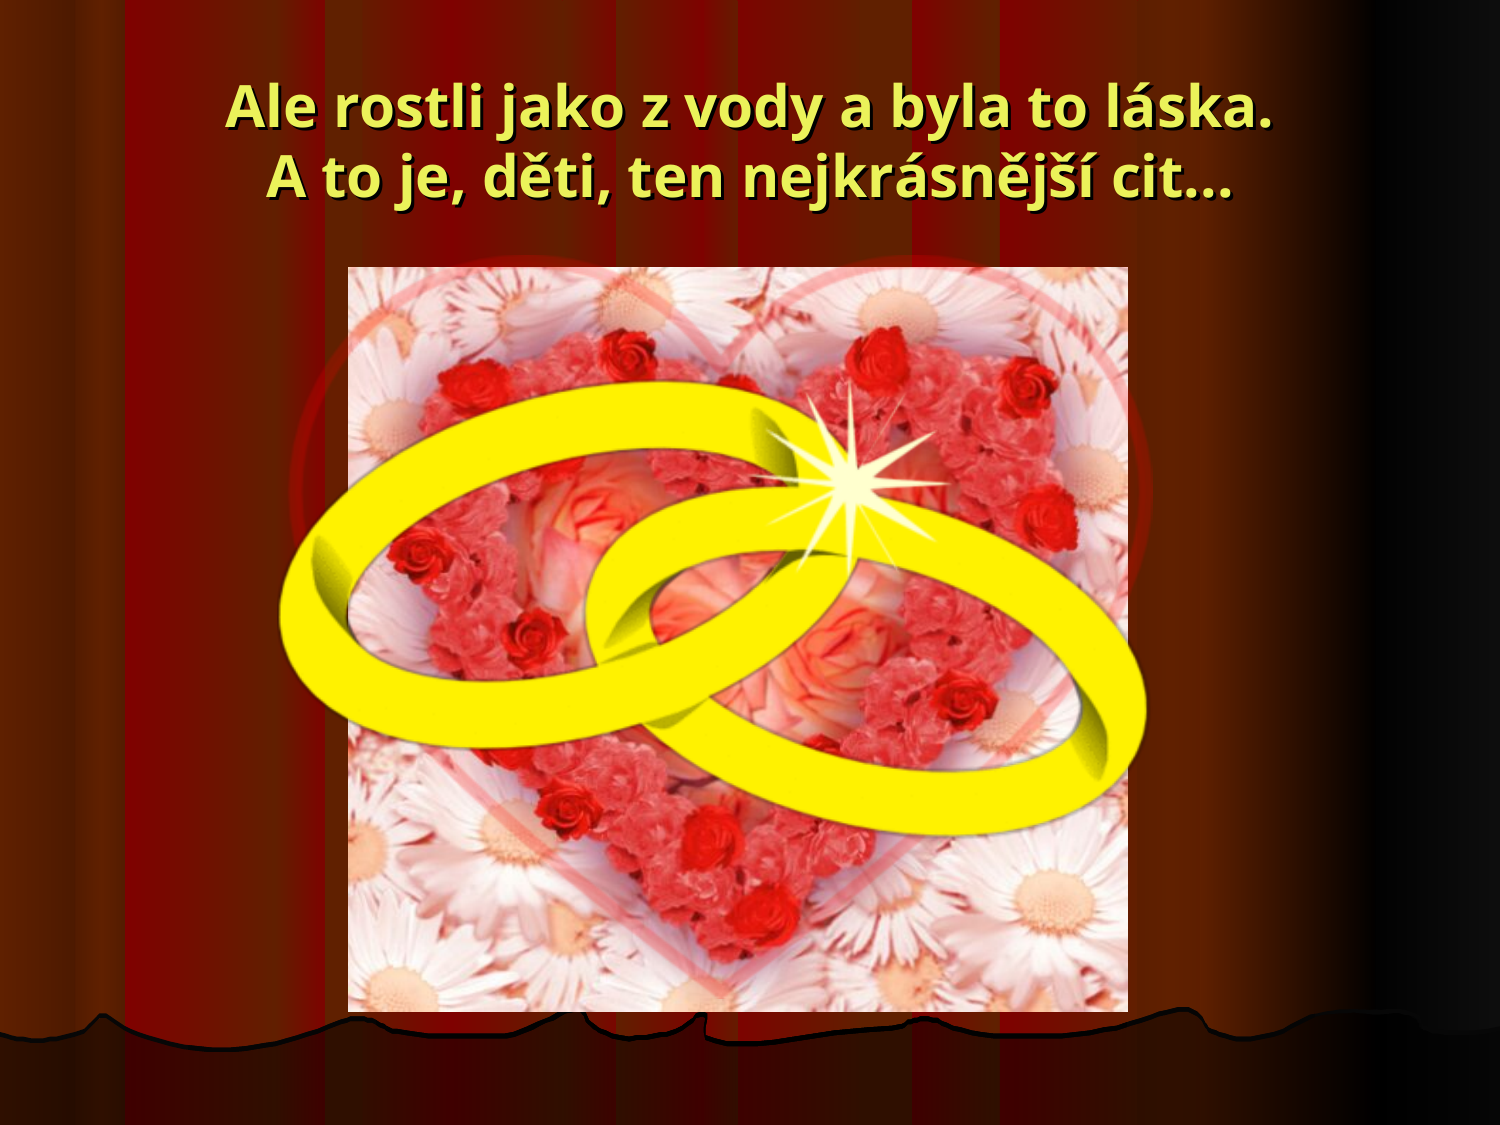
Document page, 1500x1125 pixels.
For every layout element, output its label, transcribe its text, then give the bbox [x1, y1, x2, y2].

picture [277, 255, 1153, 1012]
title Ale rostli jako z vody a byla to láska. A to je, děti, ten nejkrásnější cit... [75, 45, 1426, 233]
